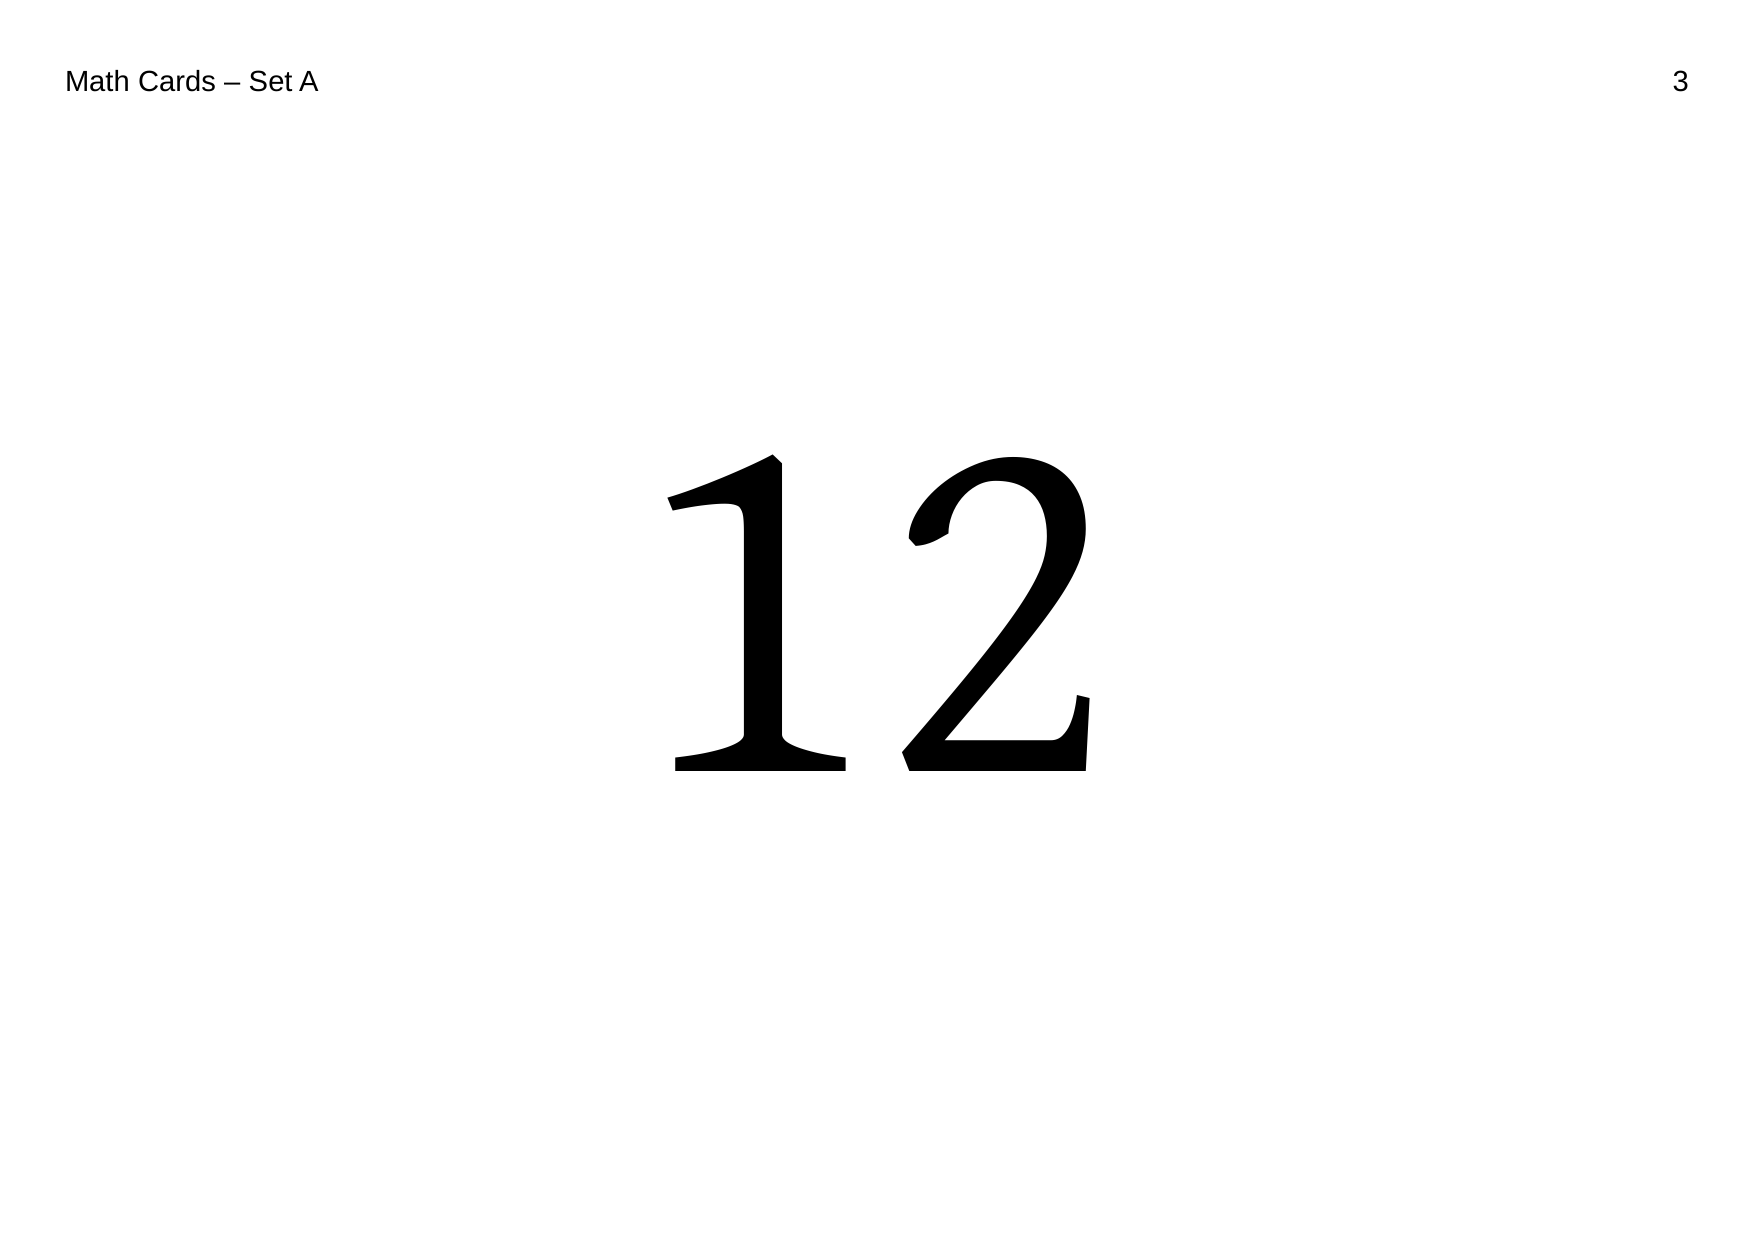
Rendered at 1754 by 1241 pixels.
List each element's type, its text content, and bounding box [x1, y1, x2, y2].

text_box 12 [626, 318, 1128, 922]
text_box Math Cards – Set A [59, 59, 326, 104]
text_box 3 [1666, 59, 1695, 104]
